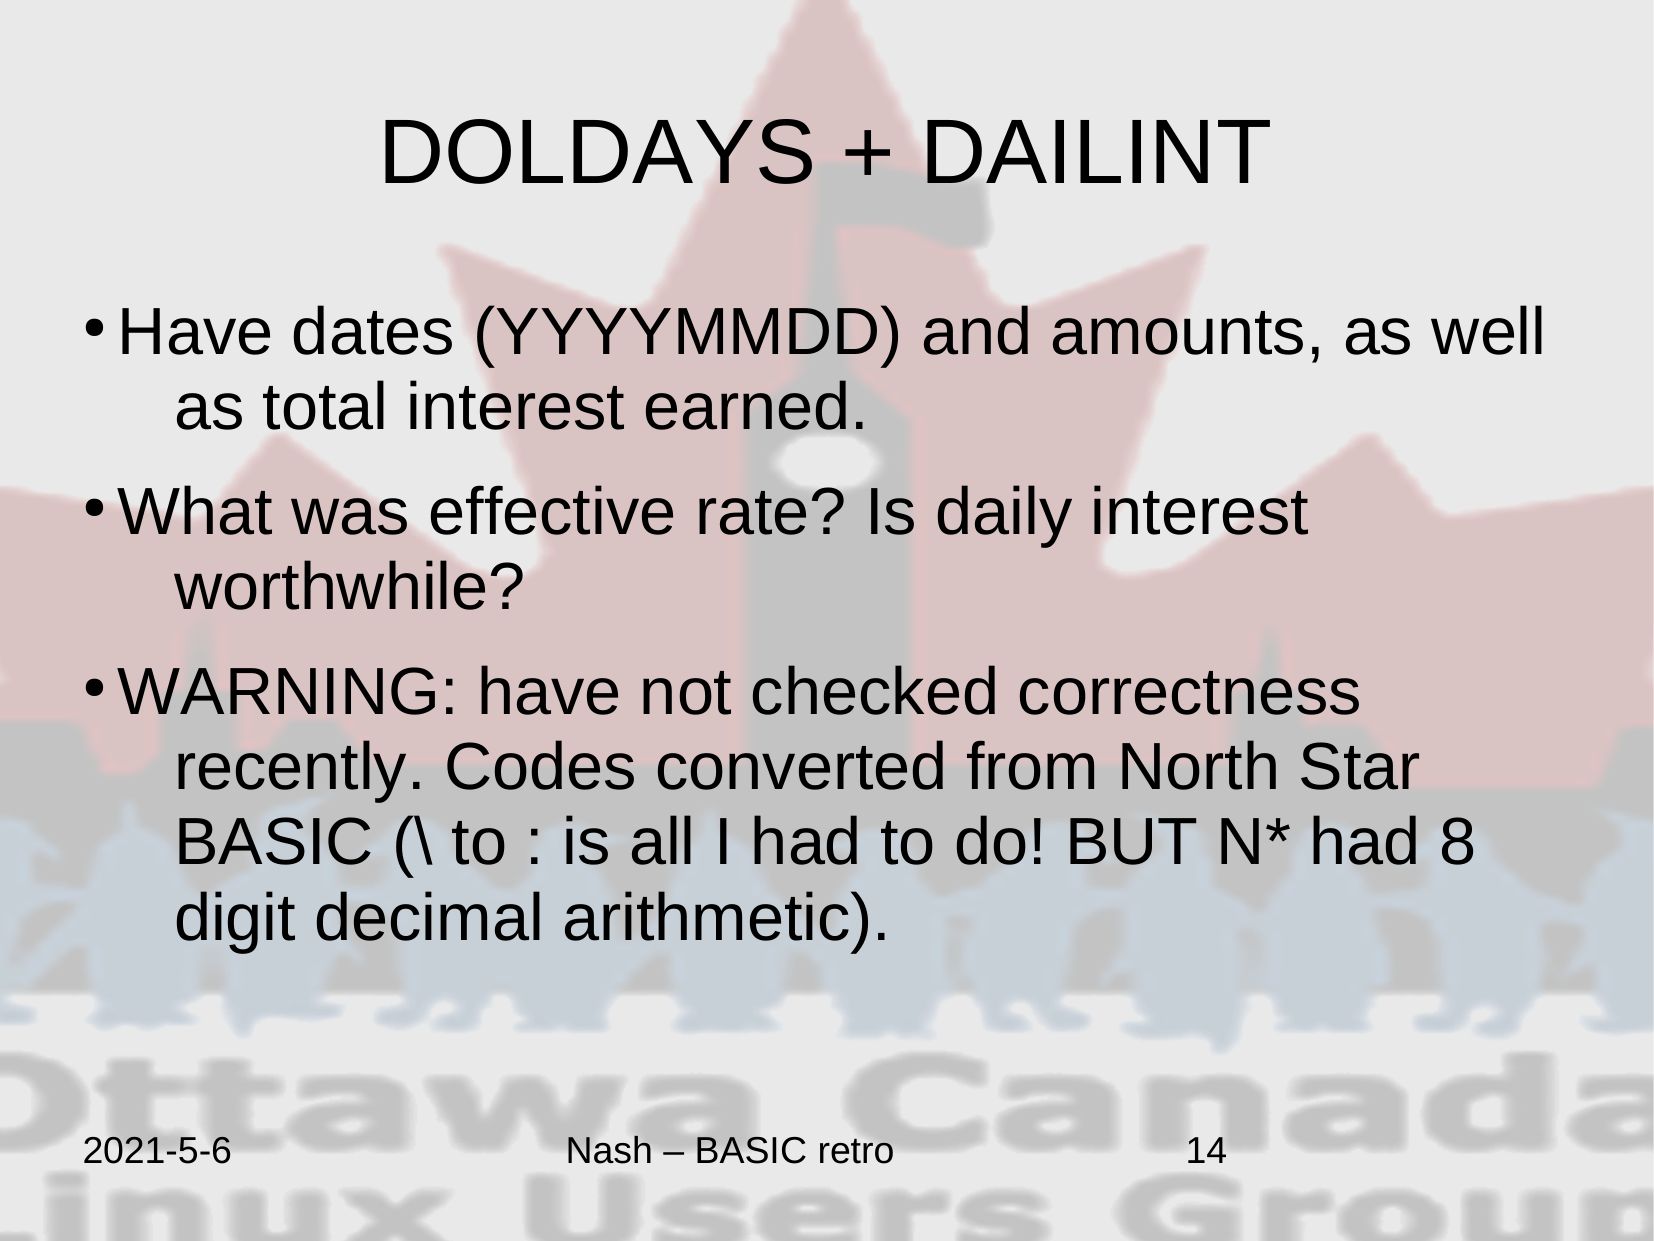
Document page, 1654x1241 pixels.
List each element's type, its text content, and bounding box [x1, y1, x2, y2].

title DOLDAYS + DAILINT [82, 49, 1570, 256]
list Have dates (YYYYMMDD) and amounts, as well as total interest earned. What was effective rate? Is daily interest worthwhile? WARNING: have not checked correctness recently. Codes converted from North Star BASIC (\ to : is all I had to do! BUT N* had 8 digit decimal arithmetic). [82, 290, 1570, 1009]
picture [0, 0, 1654, 1241]
